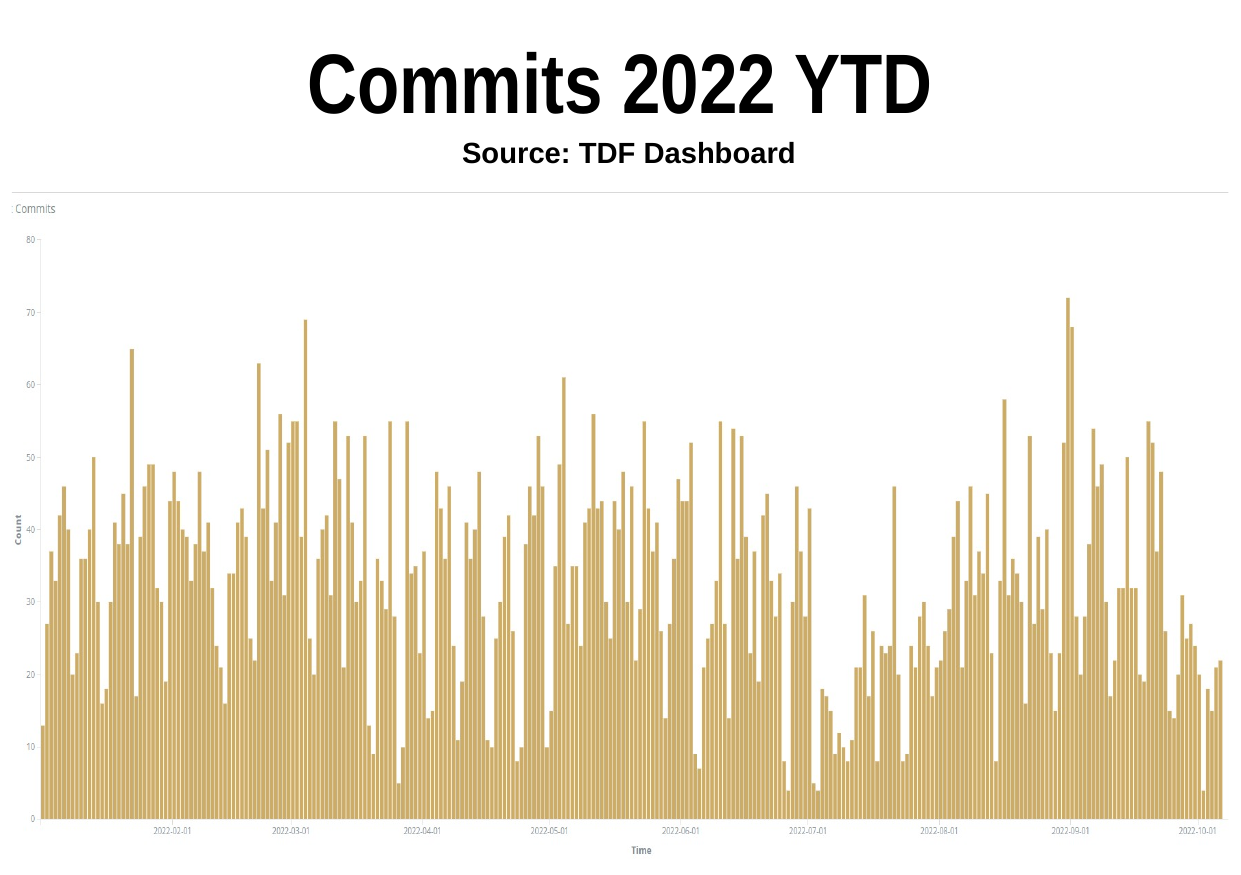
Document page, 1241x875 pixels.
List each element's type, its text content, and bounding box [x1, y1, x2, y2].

title Commits 2022 YTD [11, 12, 1229, 155]
picture [11, 192, 1229, 863]
text_box Source: TDF Dashboard [447, 130, 812, 184]
